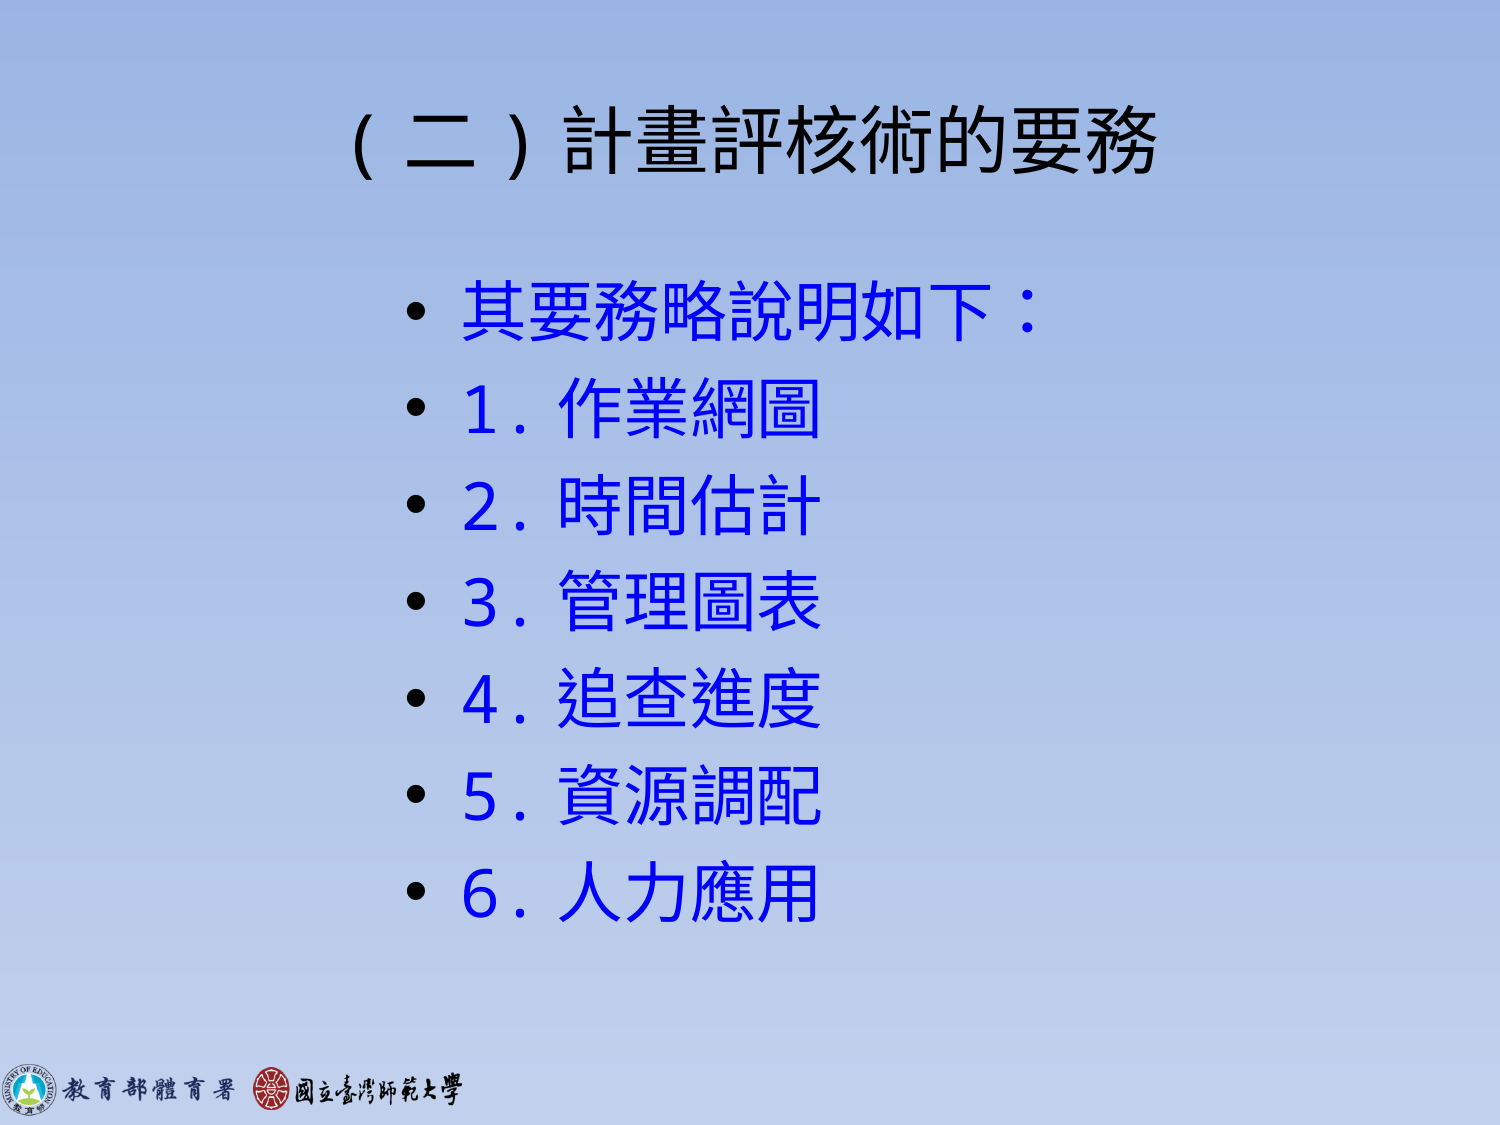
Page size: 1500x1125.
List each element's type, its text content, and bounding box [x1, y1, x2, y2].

list 其要務略說明如下： 1.作業網圖 2.時間估計 3.管理圖表 4.追查進度 5.資源調配 6.人力應用 [389, 262, 1224, 1005]
title (二)計畫評核術的要務 [75, 45, 1426, 233]
